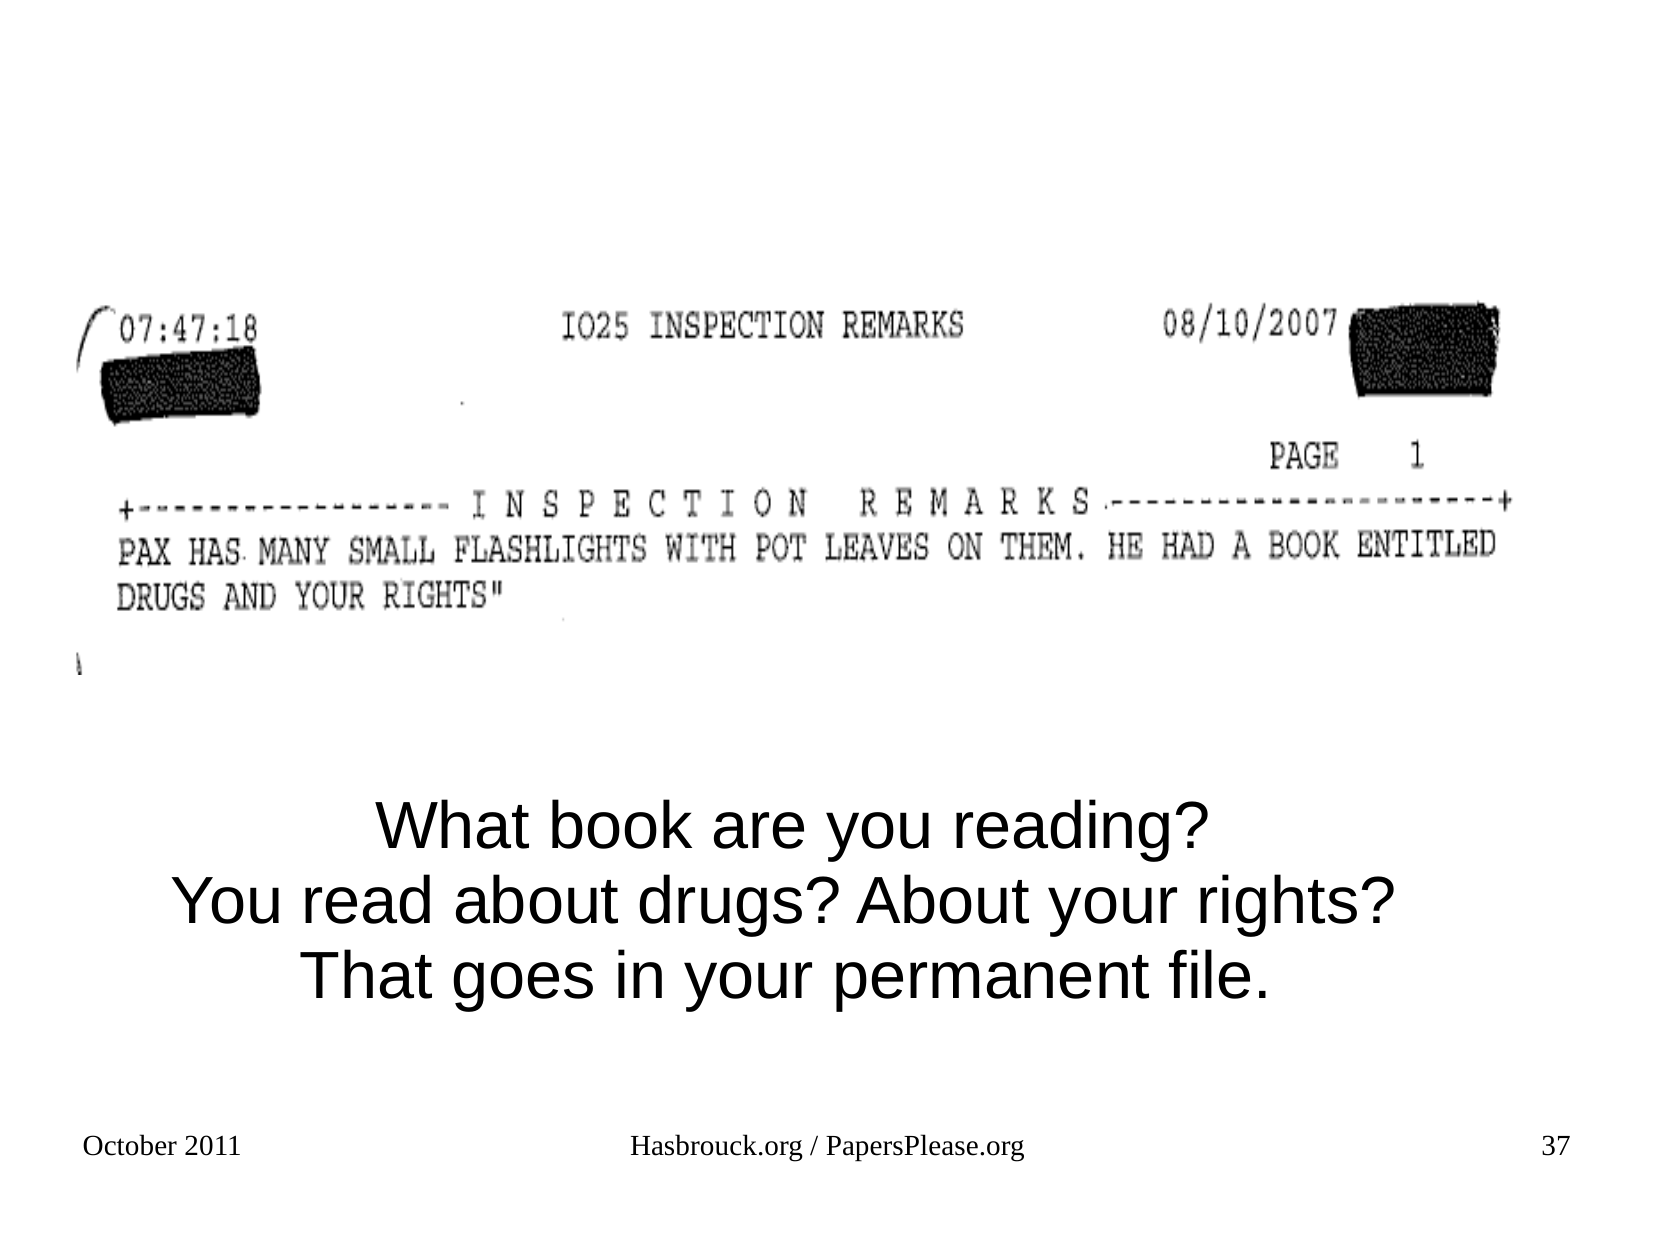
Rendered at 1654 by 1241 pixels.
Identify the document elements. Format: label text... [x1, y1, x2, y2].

picture [75, 224, 1538, 676]
subtitle What book are you reading? You read about drugs? About your rights? That goes in your permanent file. [49, 0, 1538, 1013]
